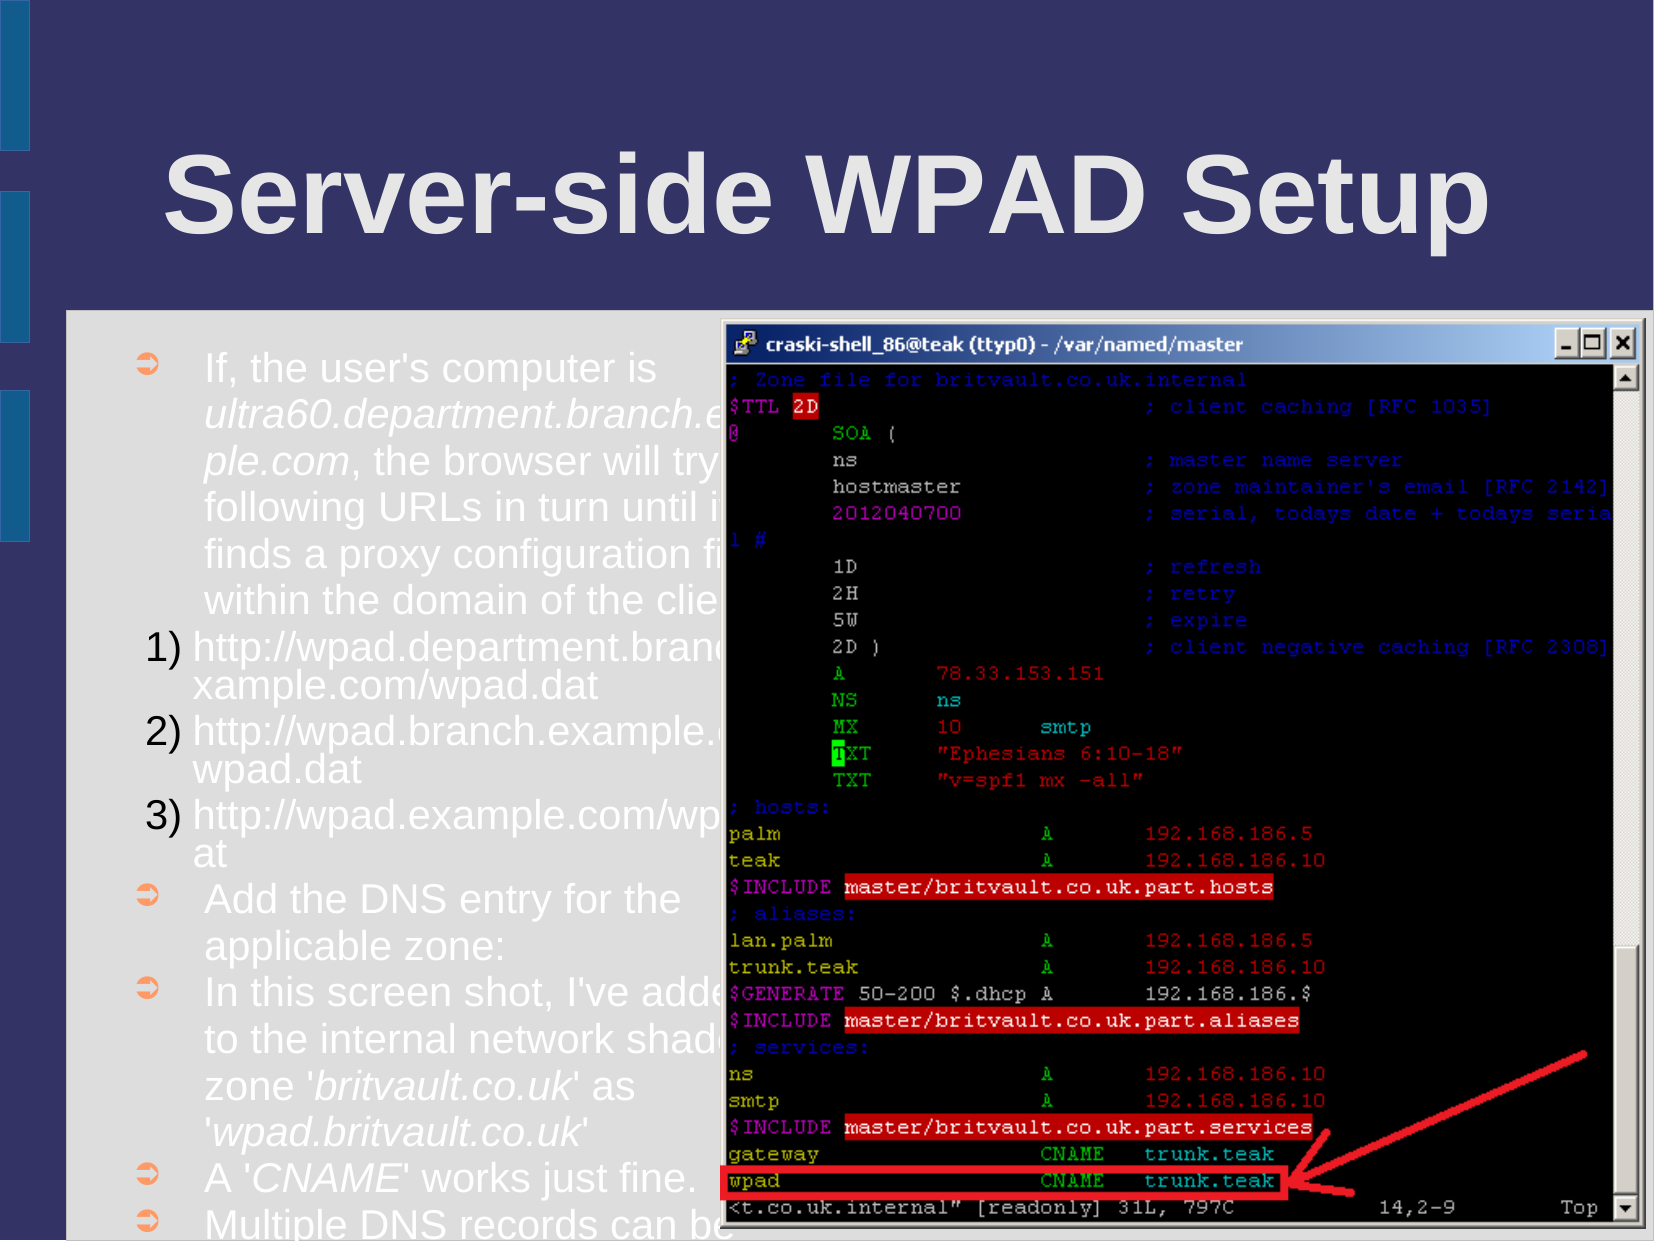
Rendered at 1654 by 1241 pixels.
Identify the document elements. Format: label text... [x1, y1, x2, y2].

title Server-side WPAD Setup [121, 91, 1534, 299]
picture [720, 318, 1646, 1229]
list If, the user's computer is ultra60.department.branch.example.com, the browser will try the following URLs in turn until it finds a proxy configuration file within the domain of the client: http://wpad.department.branch.example.com/wpad.dat http://wpad.branch.example.com/wpad.dat http://wpad.example.com/wpad.dat Add the DNS entry for the applicable zone: In this screen shot, I've added it to the internal network shadow zone 'britvault.co.uk' as 'wpad.britvault.co.uk' A 'CNAME' works just fine. Multiple DNS records can be used for round robin load balancing. [121, 344, 811, 1234]
